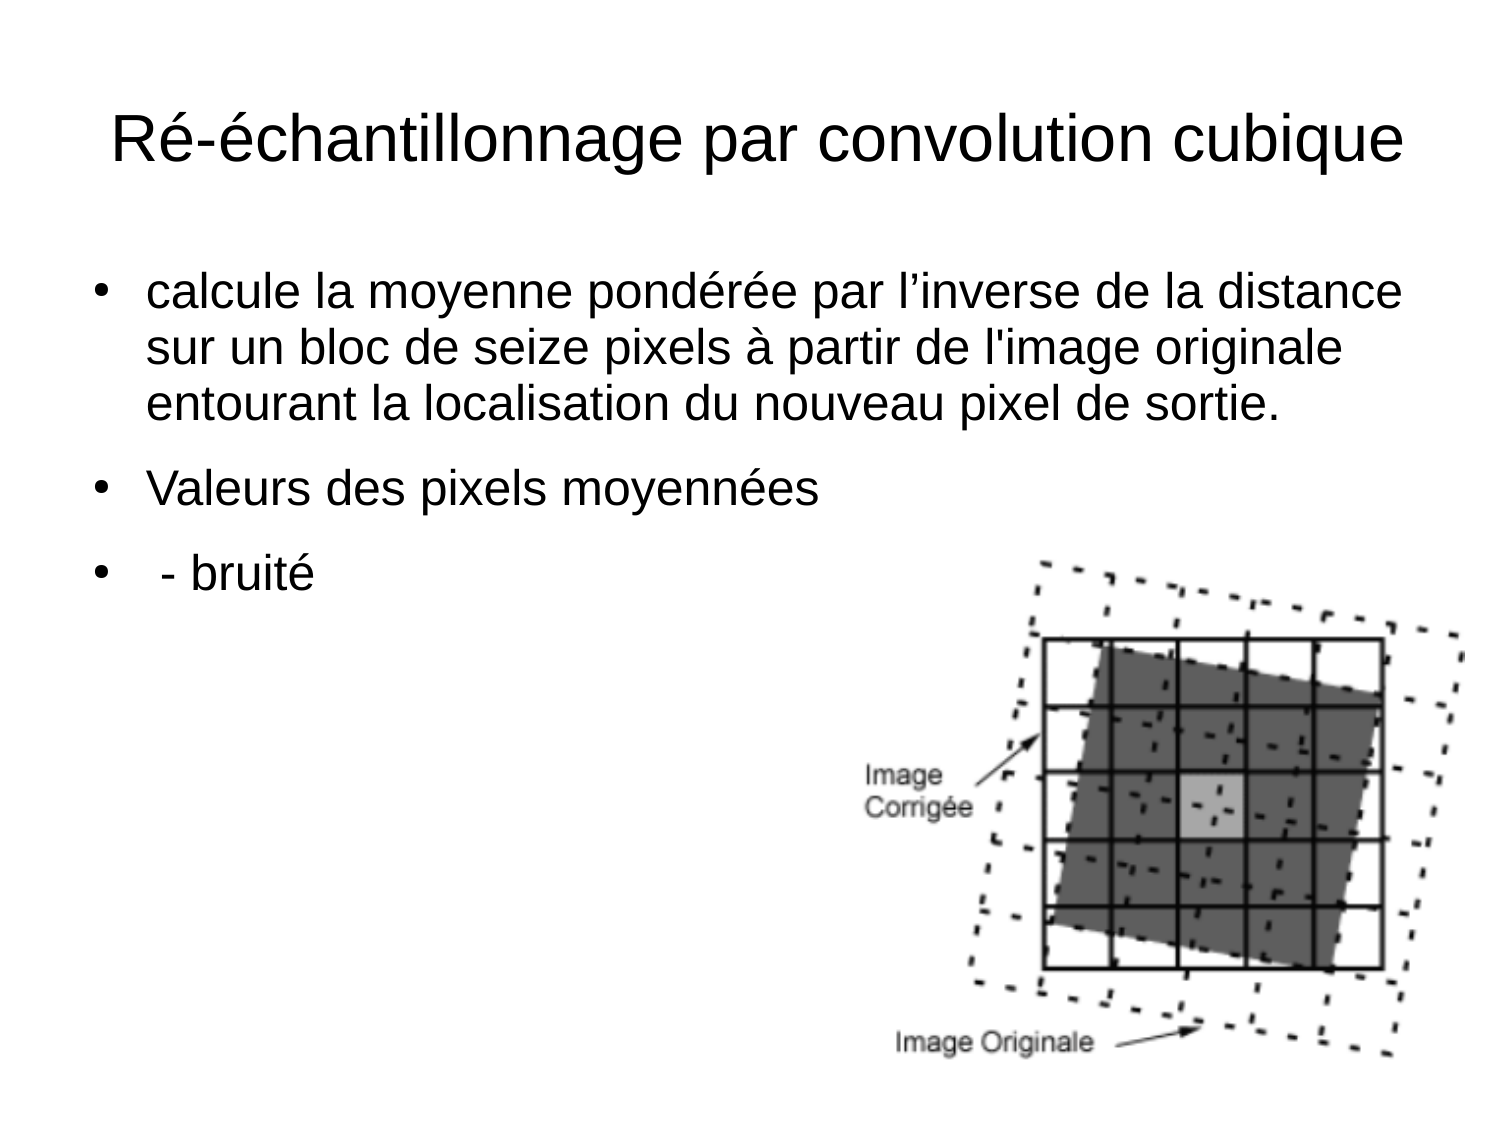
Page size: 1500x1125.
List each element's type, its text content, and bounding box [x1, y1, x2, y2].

list calcule la moyenne pondérée par l’inverse de la distance sur un bloc de seize pixels à partir de l'image originale entourant la localisation du nouveau pixel de sortie. Valeurs des pixels moyennées - bruité [75, 263, 1425, 916]
title Ré-échantillonnage par convolution cubique [75, 44, 1425, 233]
picture [844, 543, 1465, 1093]
